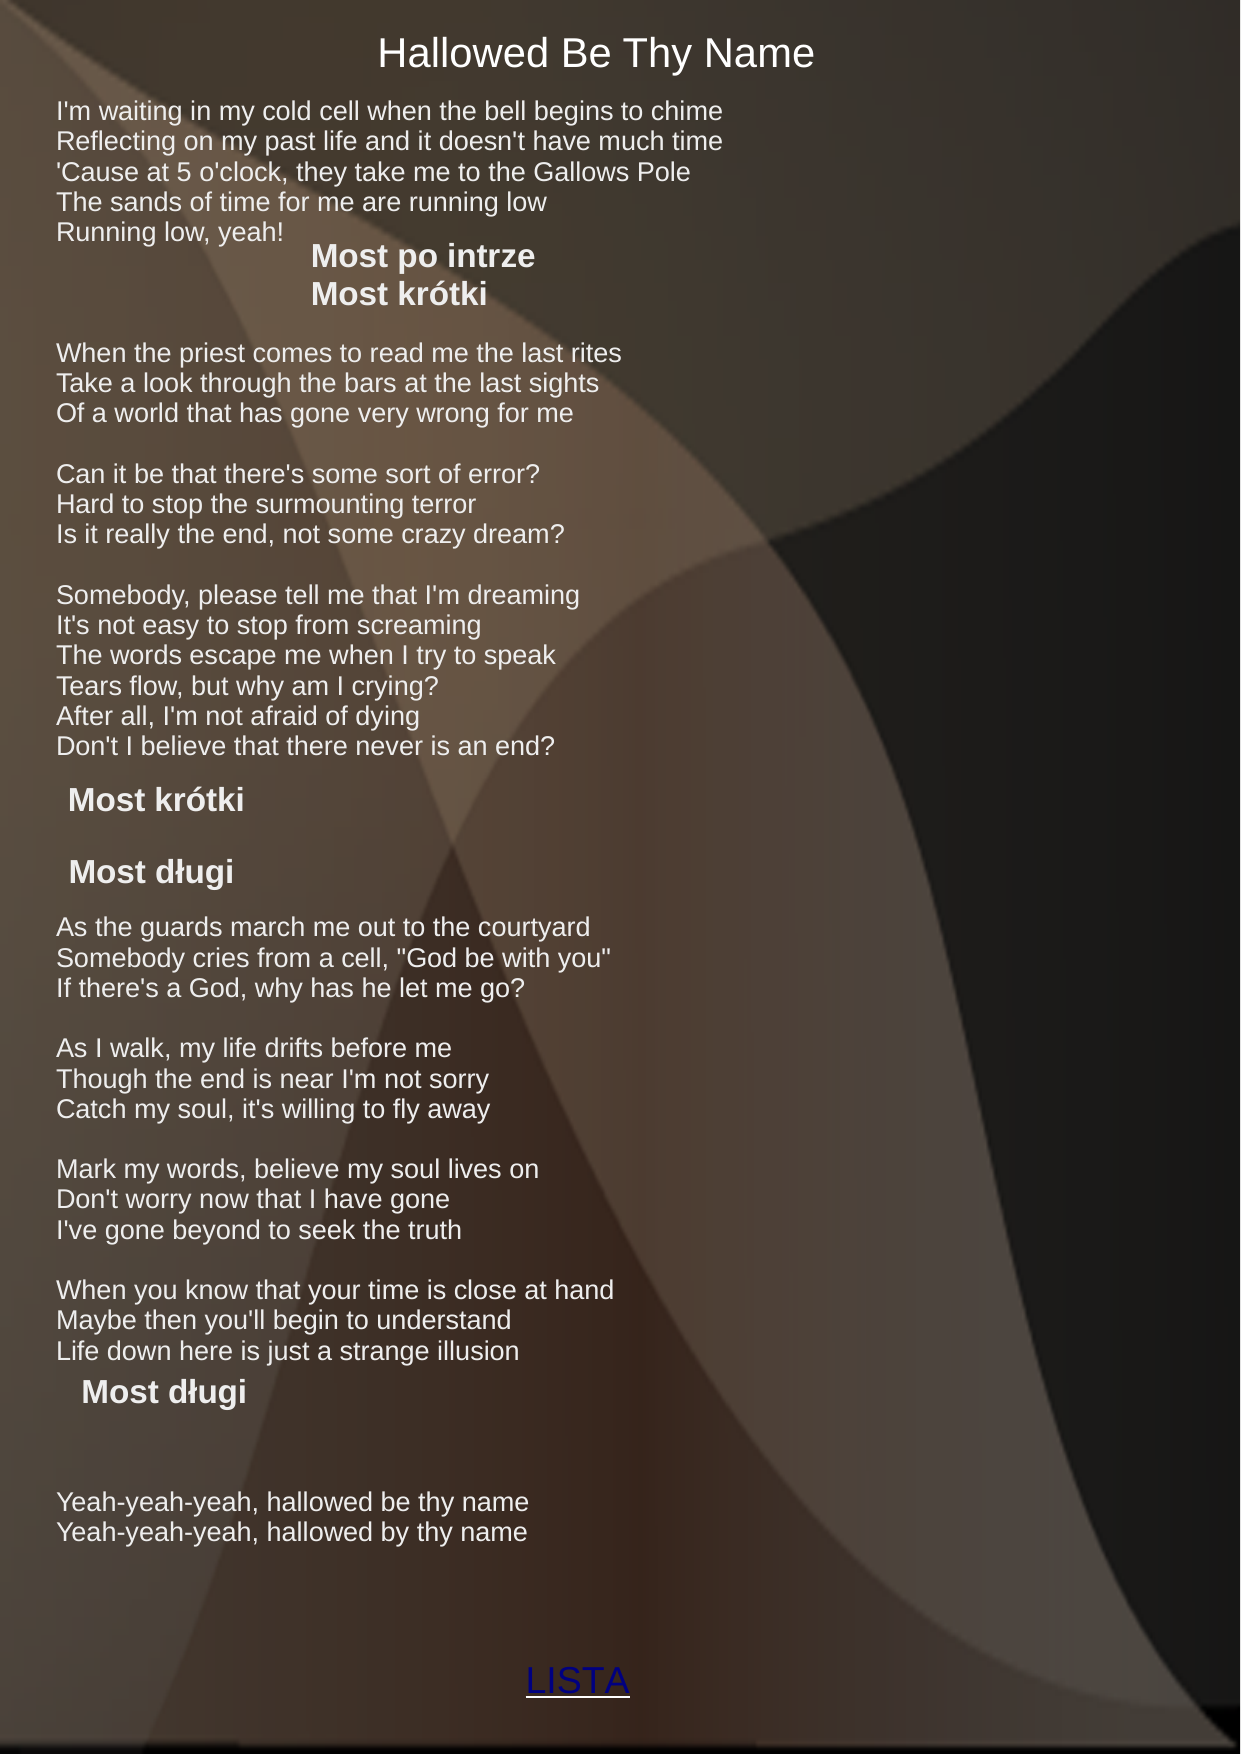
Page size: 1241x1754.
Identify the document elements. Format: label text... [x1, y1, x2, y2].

text_box Most długi [66, 1366, 263, 1420]
title Hallowed Be Thy Name [64, 29, 1128, 77]
text_box Most krótki [53, 773, 261, 827]
text_box Most po intrze [296, 230, 551, 284]
text_box Most długi [53, 846, 250, 900]
text_box LISTA [525, 1659, 658, 1702]
text_box I'm waiting in my cold cell when the bell begins to chime Reflecting on my past life and it doesn't have much time 'Cause at 5 o'clock, they take me to the Gallows Pole The sands of time for me are running low Running low, yeah! When the priest comes to read me the last rites Take a look through the bars at the last sights Of a world that has gone very wrong for me Can it be that there's some sort of error? Hard to stop the surmounting terror Is it really the end, not some crazy dream? Somebody, please tell me that I'm dreaming It's not easy to stop from screaming The words escape me when I try to speak Tears flow, but why am I crying? After all, I'm not afraid of dying Don't I believe that there never is an end? As the guards march me out to the courtyard Somebody cries from a cell, "God be with you" If there's a God, why has he let me go? As I walk, my life drifts before me Though the end is near I'm not sorry Catch my soul, it's willing to fly away Mark my words, believe my soul lives on Don't worry now that I have gone I've gone beyond to seek the truth When you know that your time is close at hand Maybe then you'll begin to understand Life down here is just a strange illusion Yeah-yeah-yeah, hallowed be thy name Yeah-yeah-yeah, hallowed by thy name [41, 88, 1176, 1544]
picture [0, 0, 1241, 1754]
text_box Most krótki [296, 284, 503, 322]
